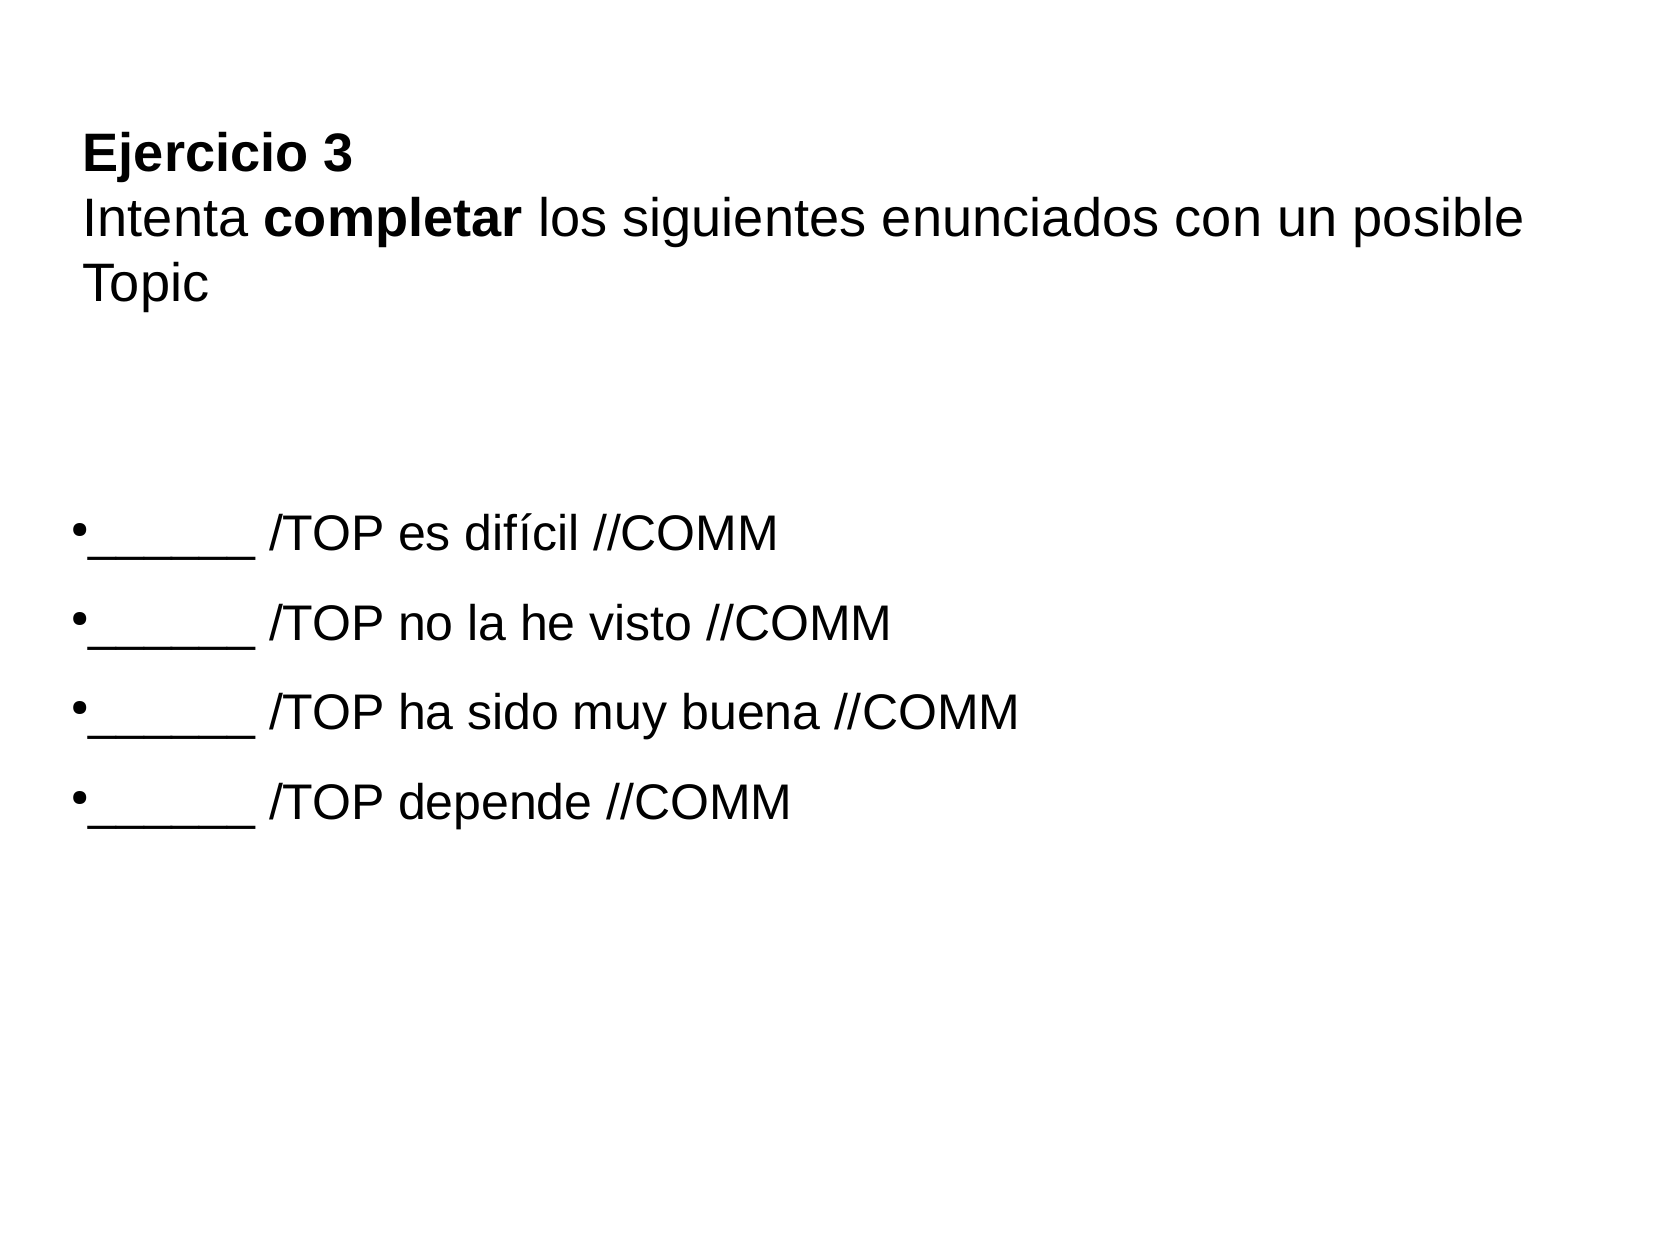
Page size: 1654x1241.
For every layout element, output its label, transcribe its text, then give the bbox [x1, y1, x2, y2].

list ______ /TOP es difícil //COMM ______ /TOP no la he visto //COMM ______ /TOP ha sido muy buena //COMM ______ /TOP depende //COMM [70, 391, 1559, 1182]
title Ejercicio 3 Intenta completar los siguientes enunciados con un posible Topic [82, 117, 1571, 303]
